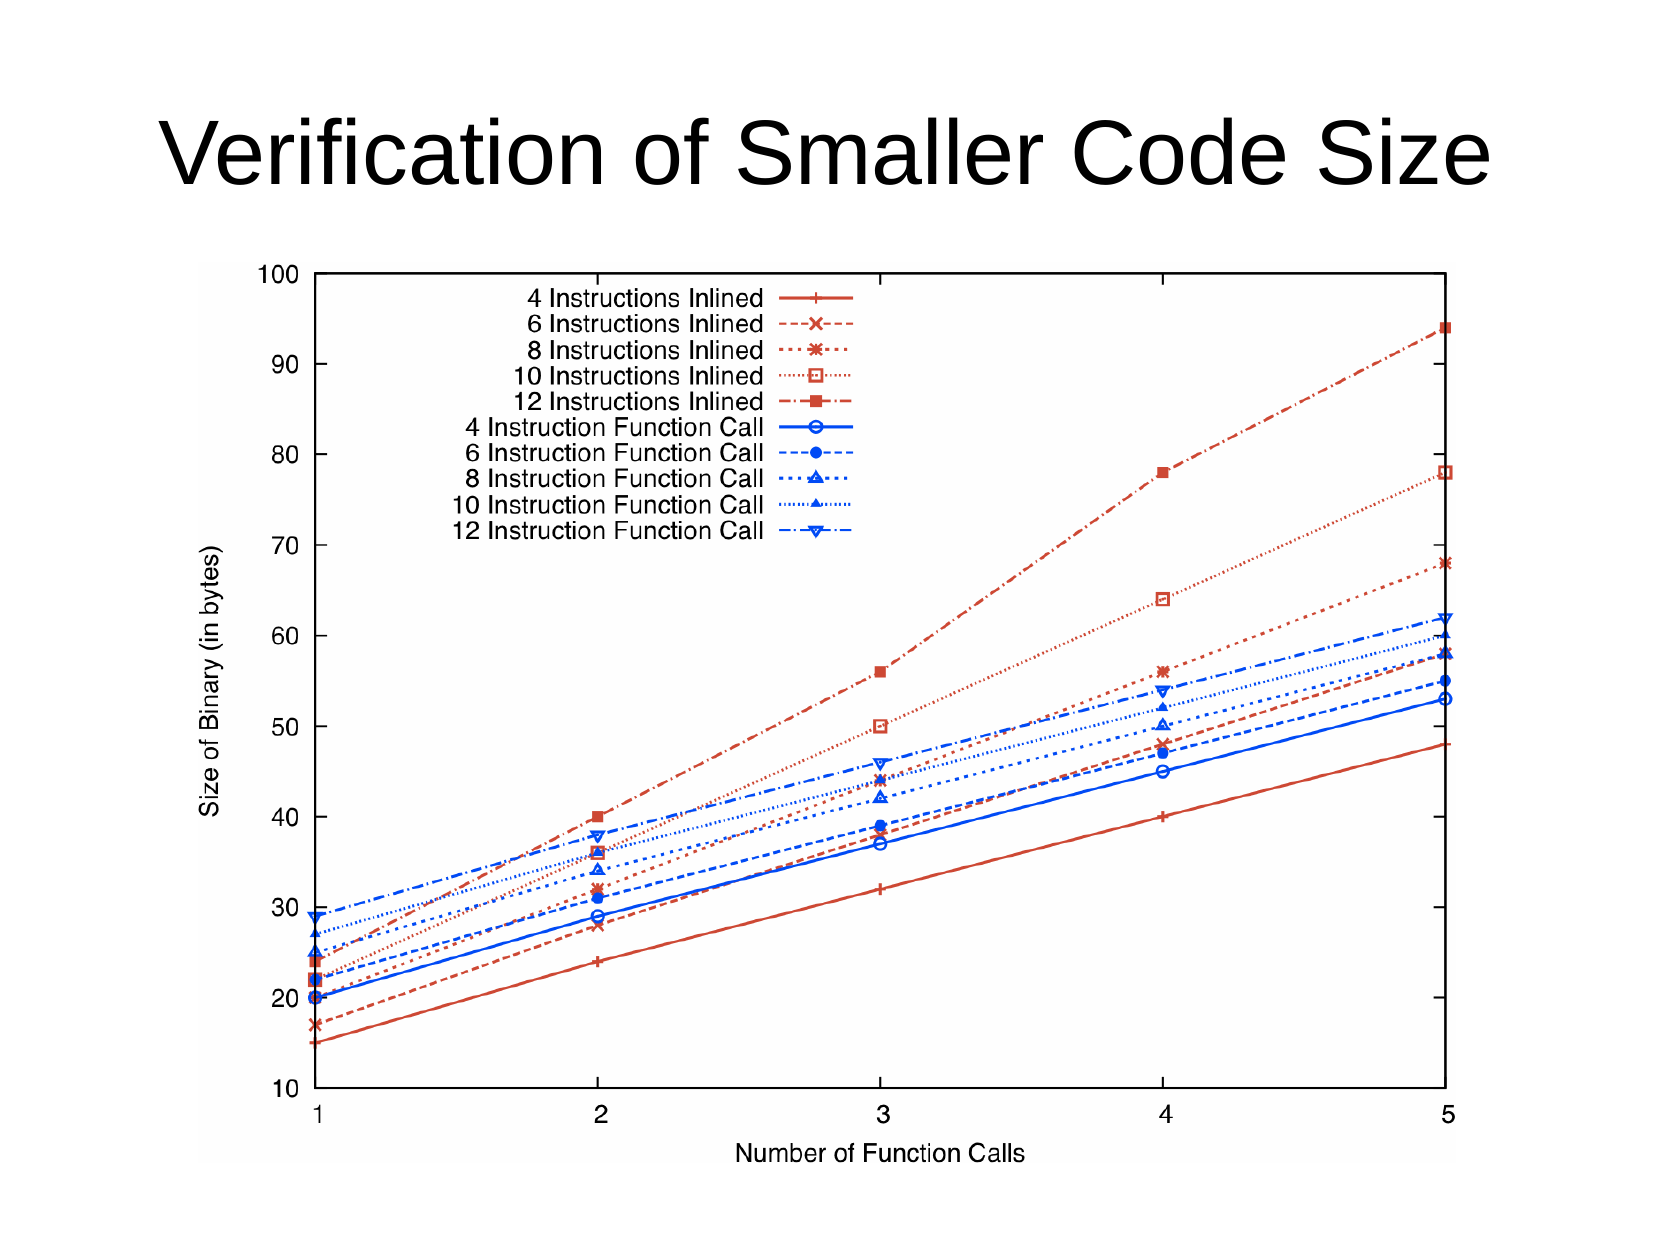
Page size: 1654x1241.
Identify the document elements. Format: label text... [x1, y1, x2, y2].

picture [198, 262, 1456, 1163]
title Verification of Smaller Code Size [82, 56, 1571, 250]
